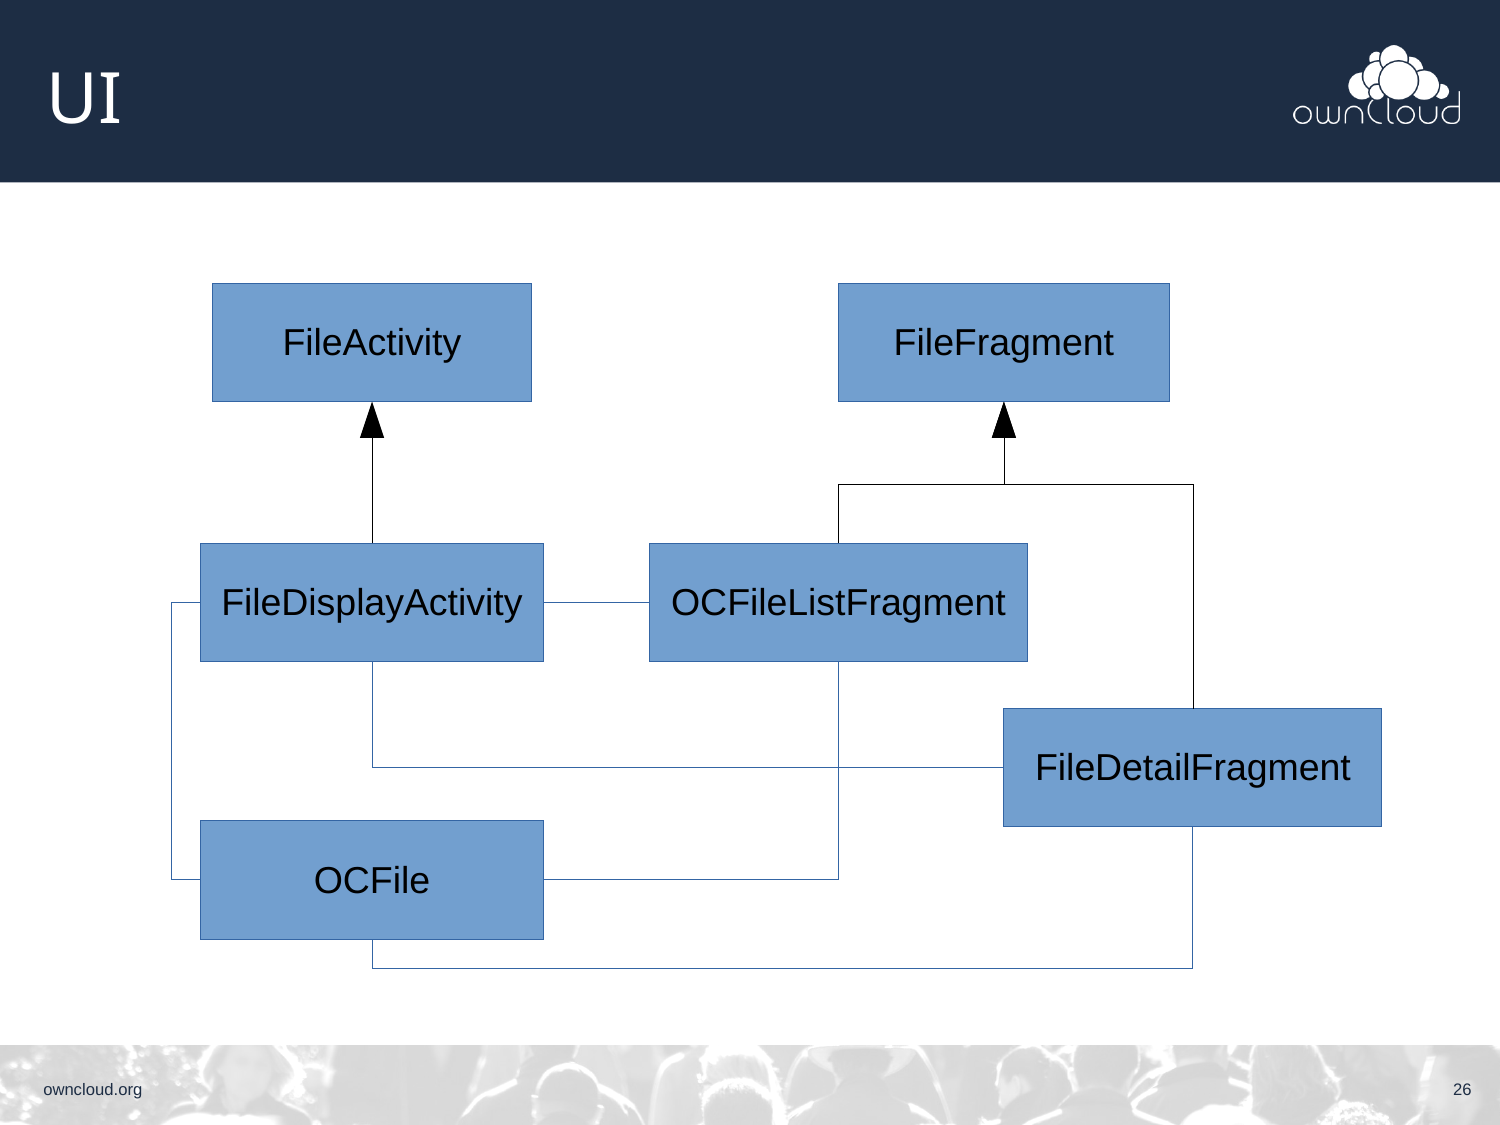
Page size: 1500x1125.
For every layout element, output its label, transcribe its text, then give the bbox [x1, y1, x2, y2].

picture [0, 1045, 1500, 1125]
text_box OCFileListFragment [649, 543, 1028, 662]
picture [1293, 45, 1460, 124]
title UI [46, 5, 1258, 187]
text_box OCFile [200, 820, 544, 940]
text_box FileDisplayActivity [200, 543, 544, 662]
text_box FileDetailFragment [1003, 708, 1382, 827]
text_box FileActivity [212, 283, 532, 402]
text_box FileFragment [838, 283, 1170, 402]
